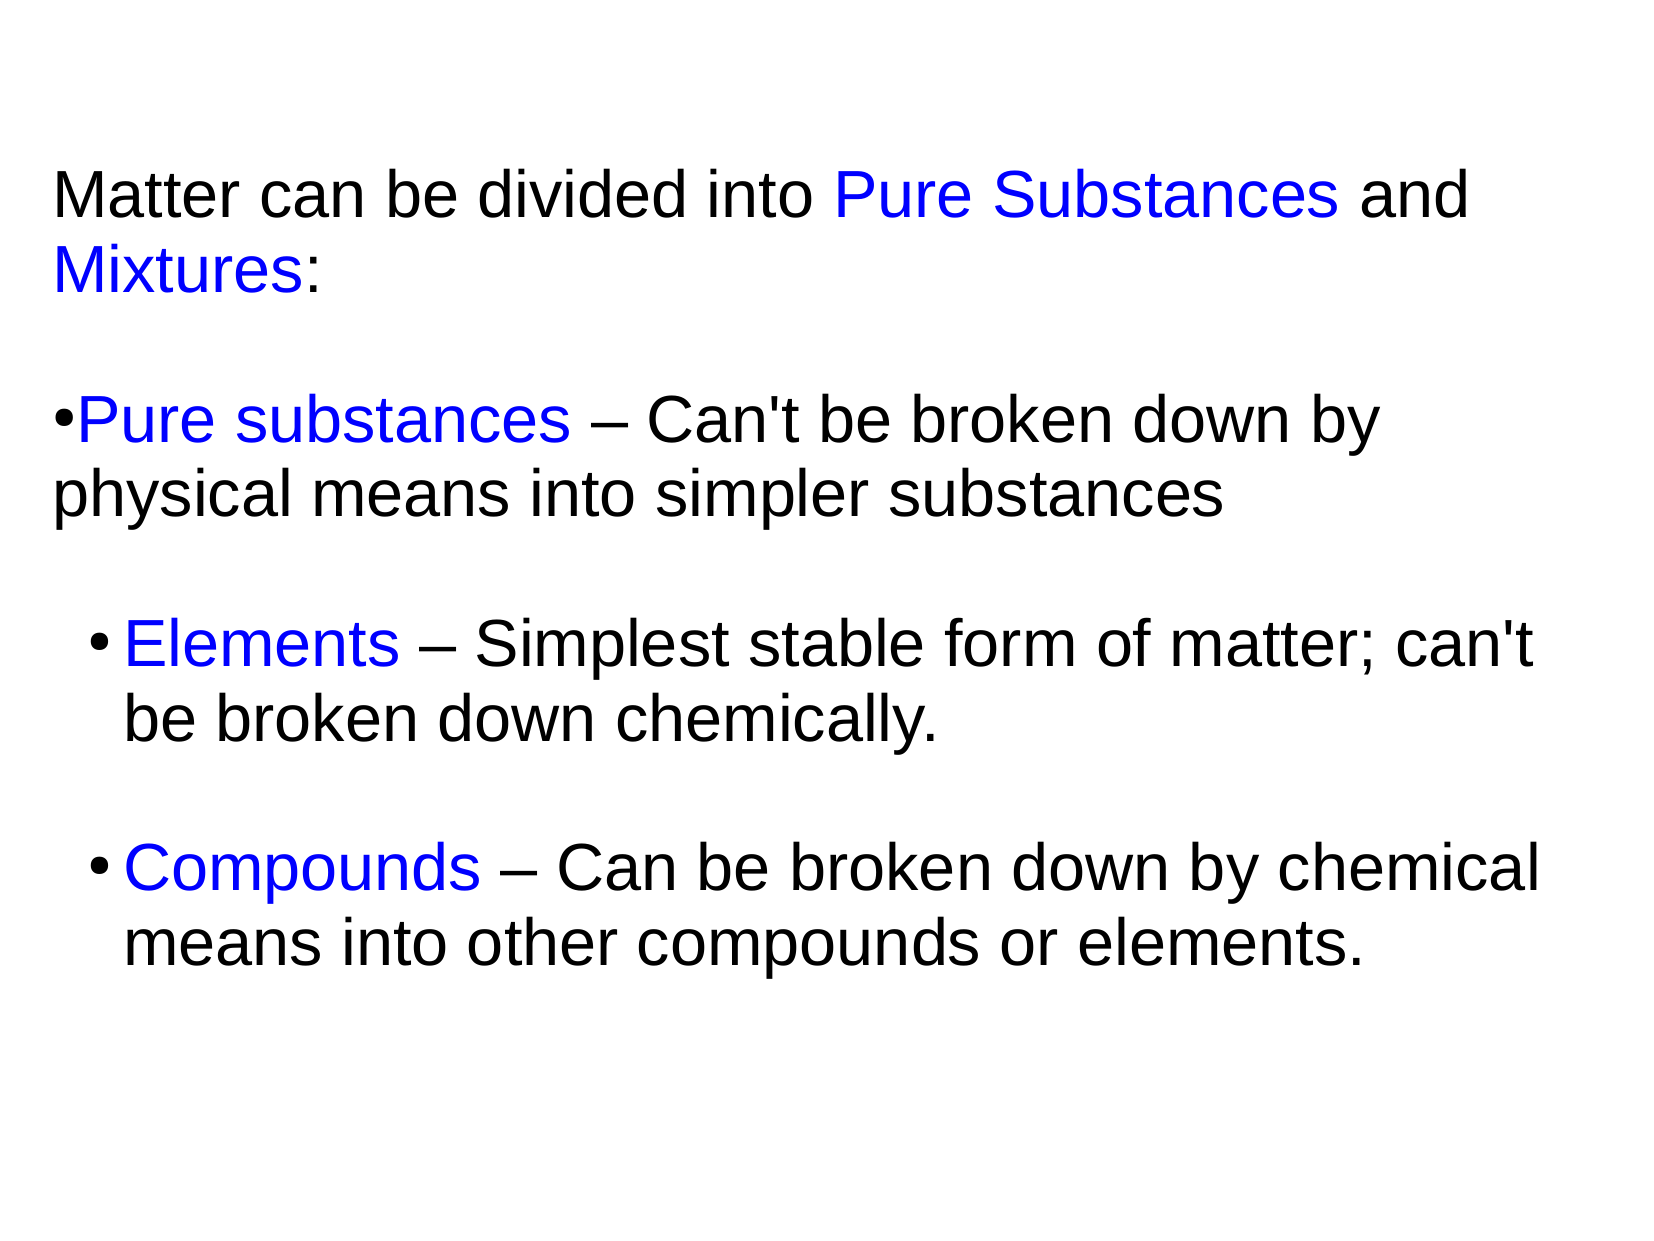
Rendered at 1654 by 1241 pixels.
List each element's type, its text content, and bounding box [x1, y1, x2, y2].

text_box Matter can be divided into Pure Substances and Mixtures: Pure substances – Can't be broken down by physical means into simpler substances Elements – Simplest stable form of matter; can't be broken down chemically. Compounds – Can be broken down by chemical means into other compounds or elements. [37, 150, 1613, 988]
